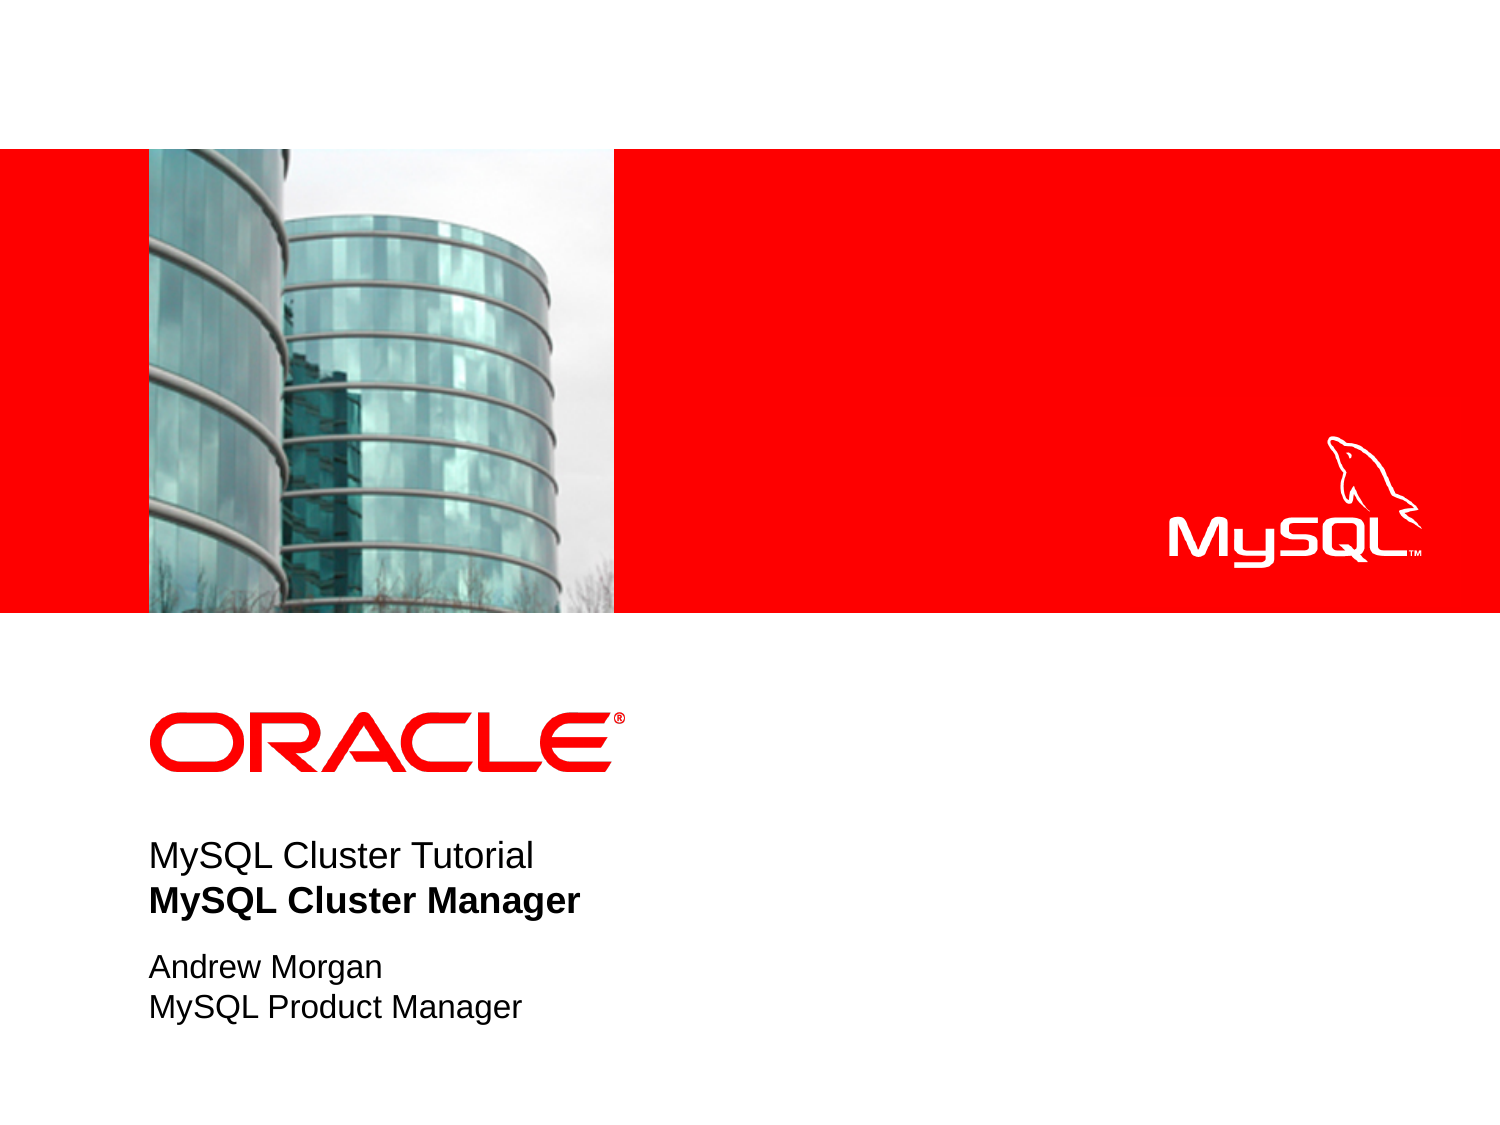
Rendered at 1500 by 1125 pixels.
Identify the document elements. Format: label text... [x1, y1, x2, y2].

text_box Andrew Morgan MySQL Product Manager [133, 937, 1184, 1063]
picture [0, 149, 1500, 613]
picture [150, 712, 625, 772]
title MySQL Cluster Tutorial MySQL Cluster Manager [133, 787, 1409, 929]
